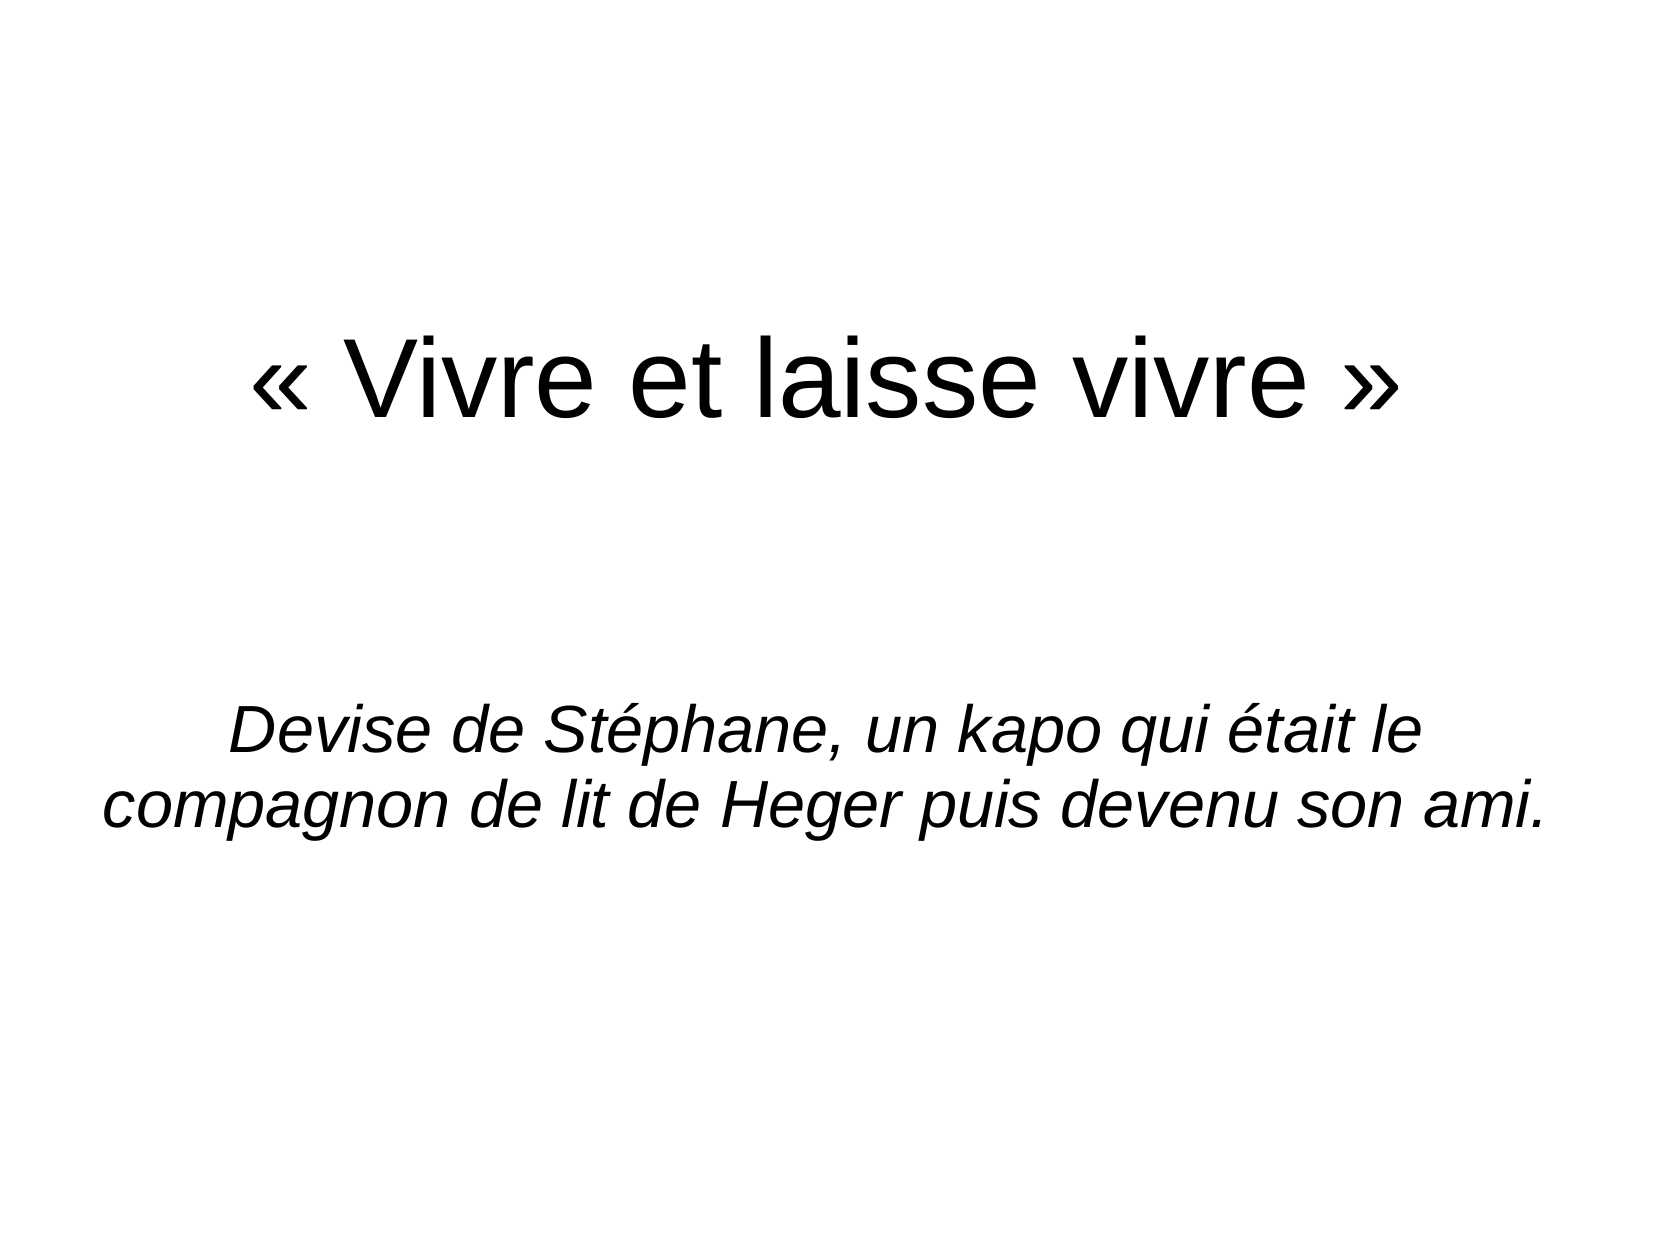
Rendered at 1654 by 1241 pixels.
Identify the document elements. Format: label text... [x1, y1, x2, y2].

subtitle « Vivre et laisse vivre » Devise de Stéphane, un kapo qui était le compagnon de lit de Heger puis devenu son ami. [82, 49, 1571, 1109]
